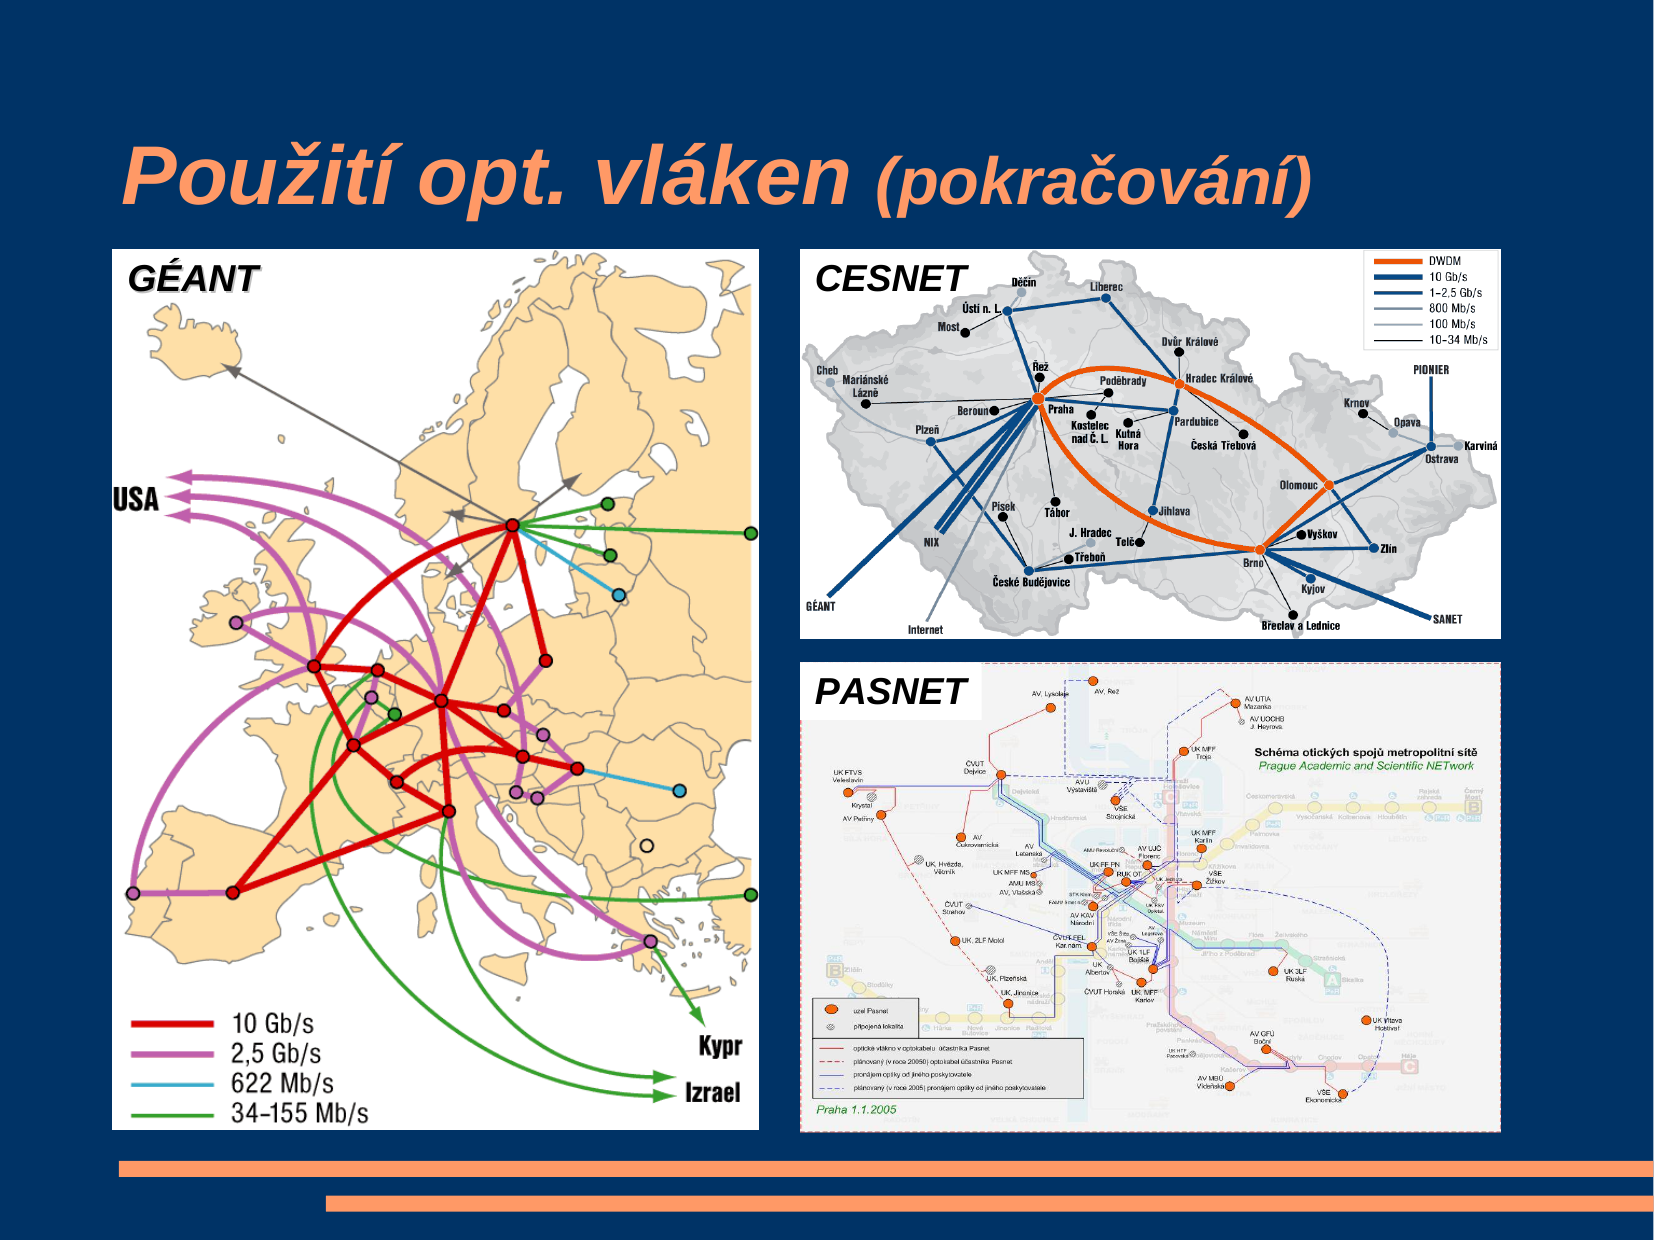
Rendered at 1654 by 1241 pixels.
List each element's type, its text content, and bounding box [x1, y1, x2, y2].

picture [112, 249, 759, 1130]
text_box GÉANT [112, 249, 274, 308]
text_box CESNET [800, 249, 982, 308]
title Použití opt. vláken (pokračování) [121, 73, 1534, 228]
picture [800, 662, 1501, 1133]
text_box PASNET [800, 662, 982, 720]
picture [800, 249, 1501, 639]
